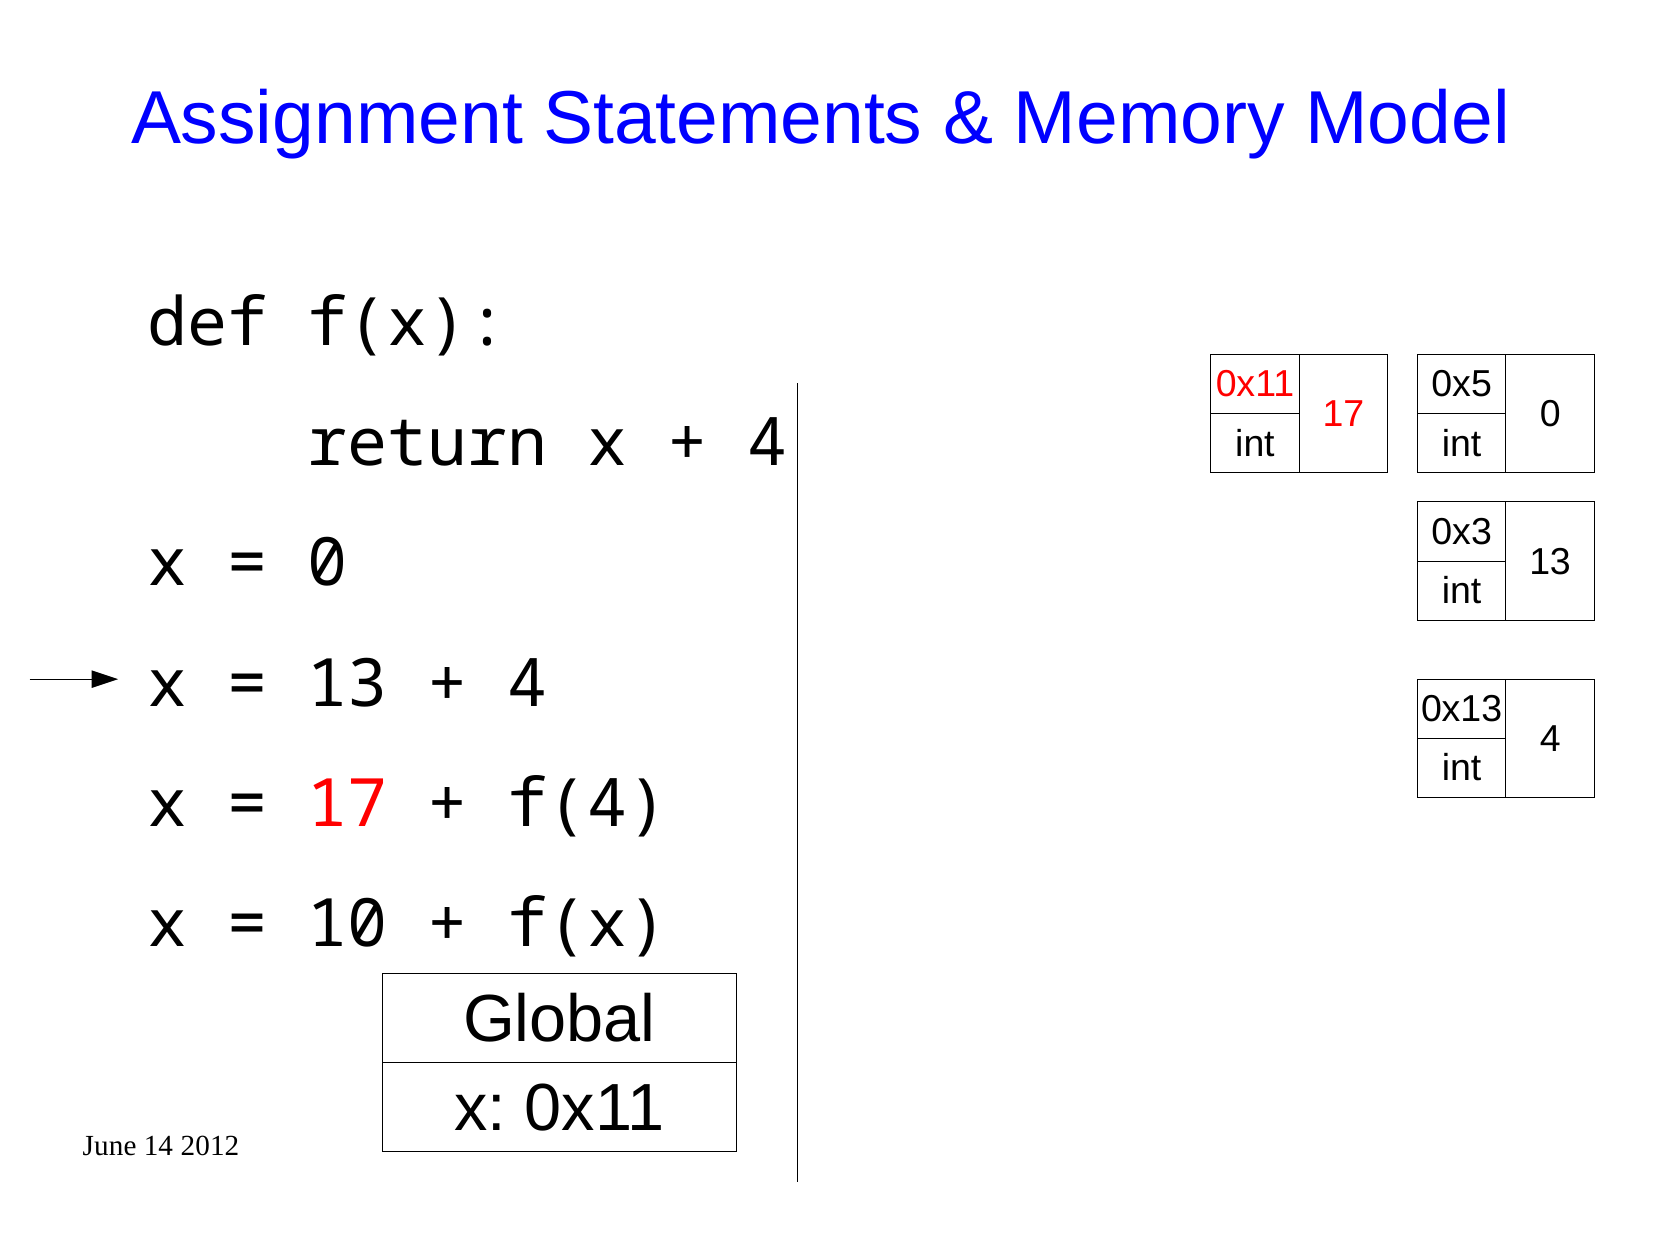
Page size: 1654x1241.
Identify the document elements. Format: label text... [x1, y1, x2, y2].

text_box 0x5 [1417, 354, 1505, 414]
text_box 0 [1505, 354, 1595, 473]
text_box 4 [1505, 679, 1595, 798]
text_box Global [382, 973, 737, 1062]
text_box 0x13 [1417, 679, 1505, 739]
text_box int [1417, 739, 1505, 798]
list def f(x): return x + 4 x = 0 x = 13 + 4 x = 17 + f(4) x = 10 + f(x) [76, 274, 1506, 822]
text_box 0x11 [1210, 354, 1299, 414]
text_box 17 [1299, 354, 1388, 473]
text_box int [1210, 414, 1299, 473]
text_box int [1417, 562, 1505, 621]
text_box int [1417, 414, 1505, 473]
text_box x: 0x11 [382, 1062, 737, 1152]
title Assignment Statements & Memory Model [76, 58, 1565, 178]
text_box 13 [1505, 501, 1595, 621]
text_box 0x3 [1417, 501, 1505, 562]
